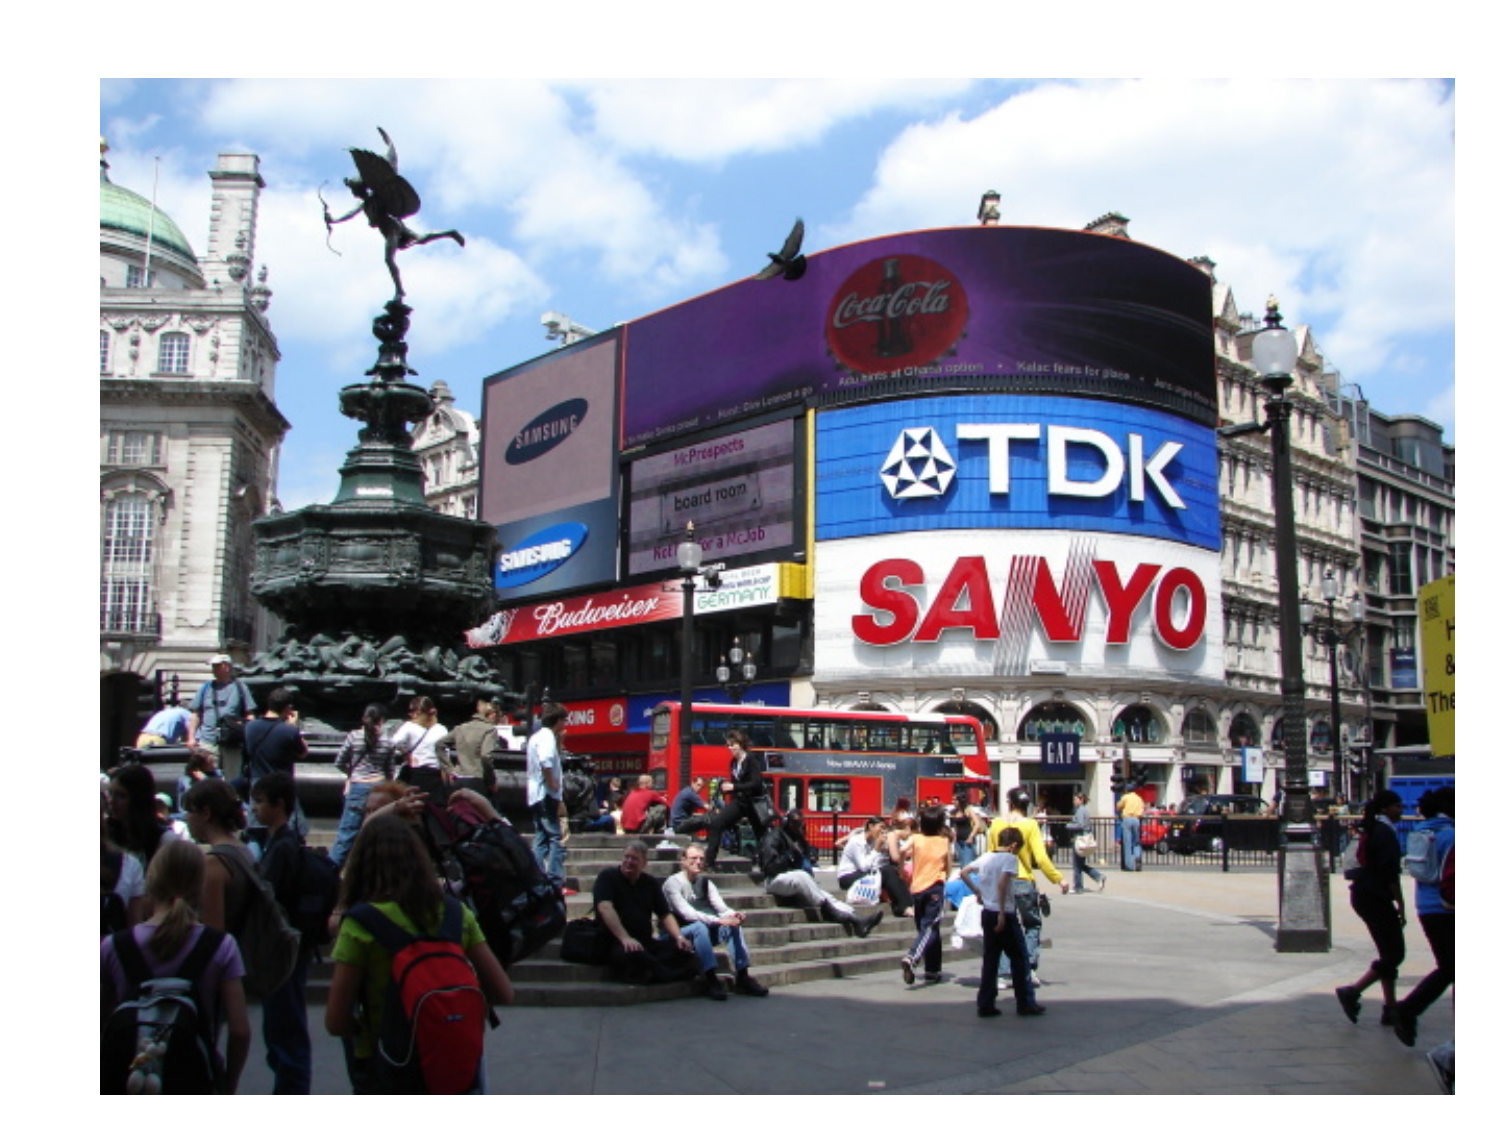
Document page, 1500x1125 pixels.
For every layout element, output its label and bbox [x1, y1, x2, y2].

picture [100, 78, 1455, 1095]
